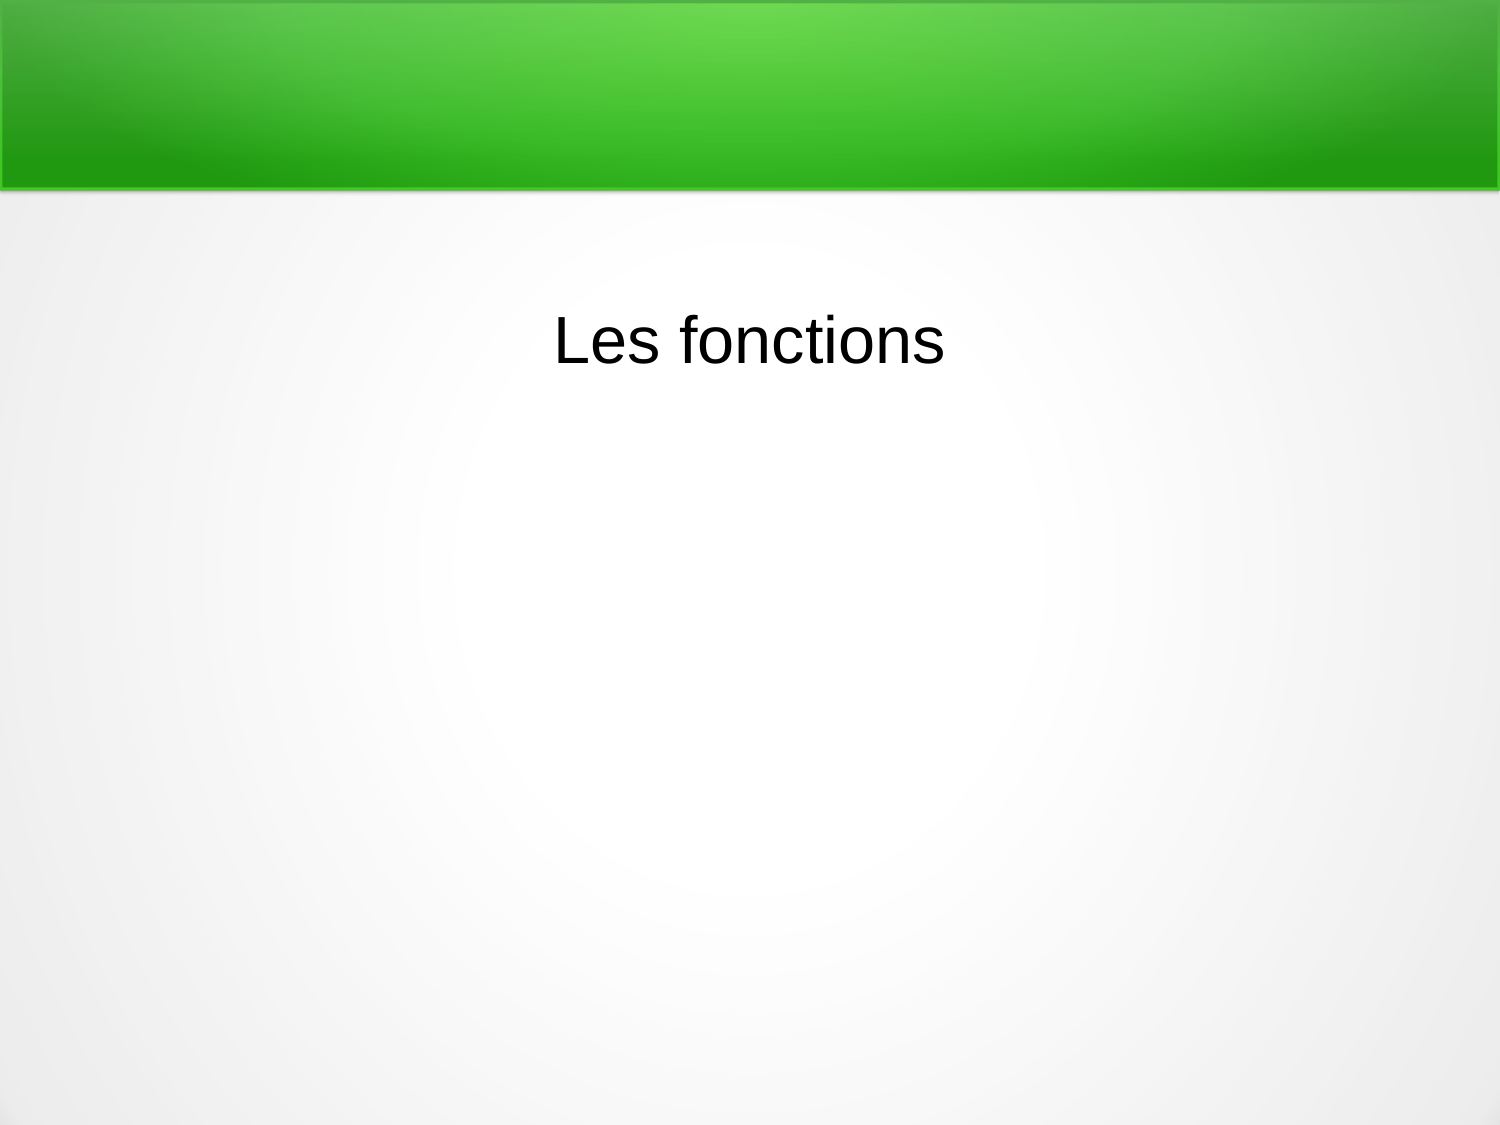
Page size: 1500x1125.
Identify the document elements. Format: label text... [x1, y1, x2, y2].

subtitle Les fonctions [75, 42, 1426, 639]
